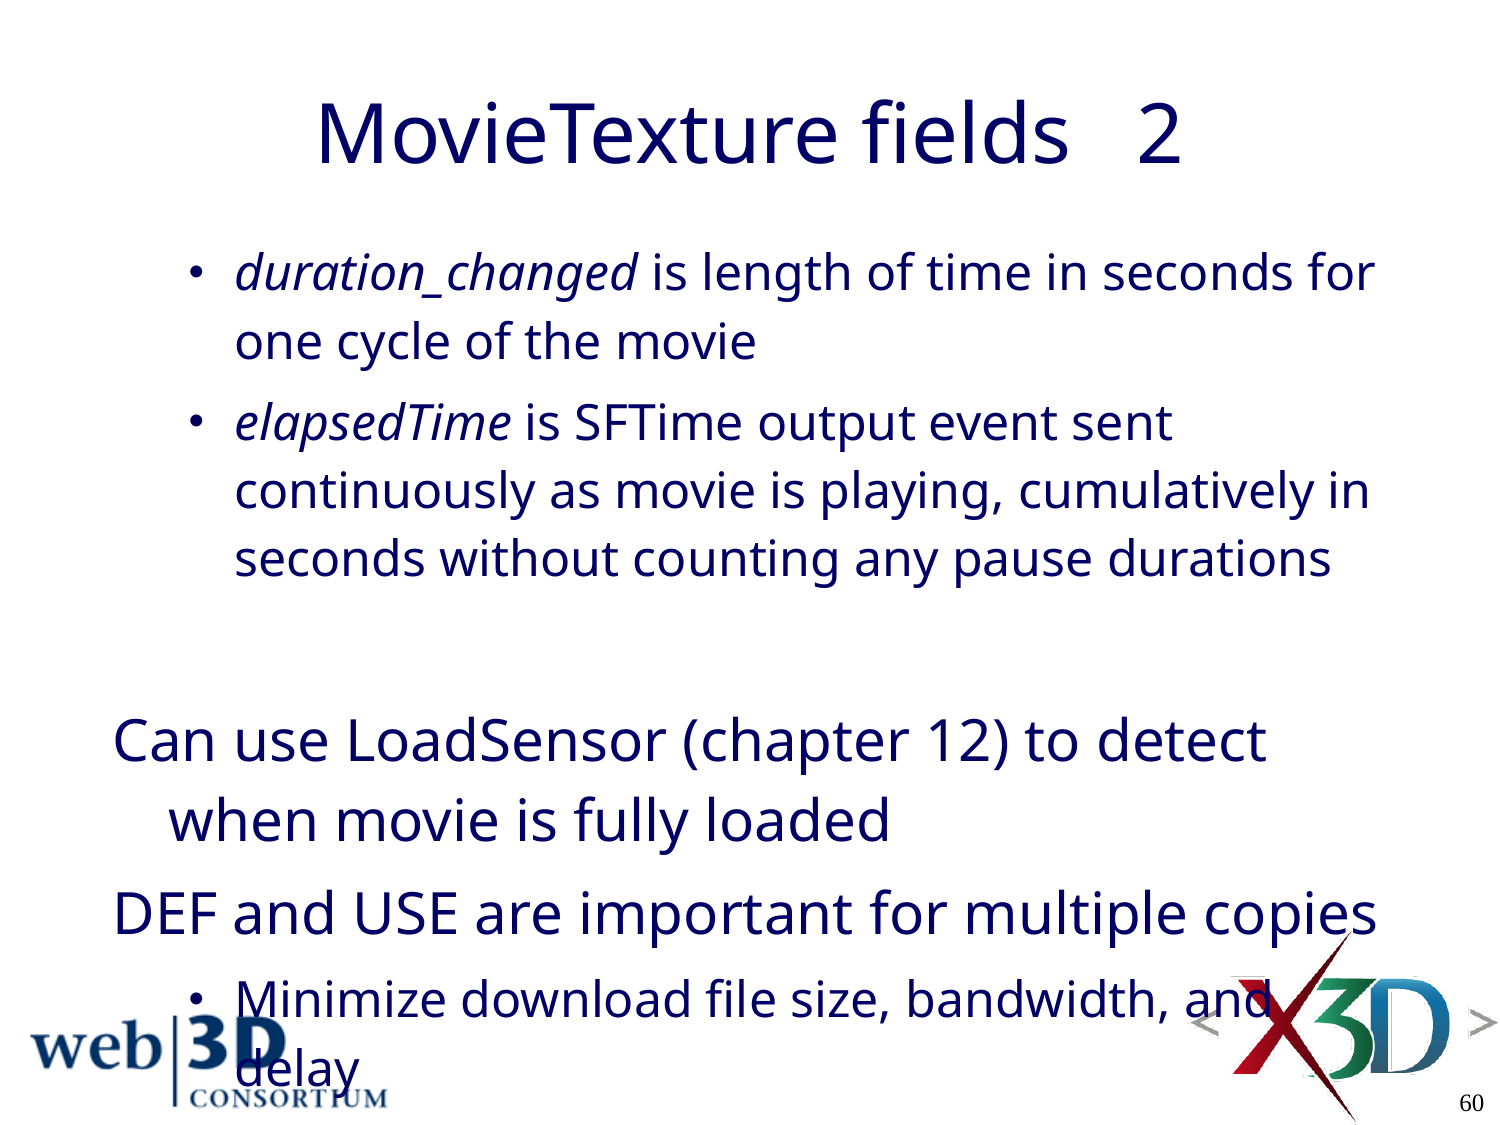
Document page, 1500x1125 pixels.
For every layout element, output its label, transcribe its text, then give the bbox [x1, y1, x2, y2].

picture [1191, 1004, 1204, 1014]
title MovieTexture fields 2 [112, 37, 1388, 225]
picture [12, 998, 413, 1118]
list duration_changed is length of time in seconds for one cycle of the movie elapsedTime is SFTime output event sent continuously as movie is playing, cumulatively in seconds without counting any pause durations Can use LoadSensor (chapter 12) to detect when movie is fully loaded DEF and USE are important for multiple copies Minimize download file size, bandwidth, and delay [112, 237, 1388, 1000]
picture [1187, 1000, 1204, 1005]
picture [253, 1000, 261, 1010]
picture [403, 1000, 413, 1014]
picture [1187, 926, 1500, 1125]
picture [1250, 1000, 1265, 1014]
